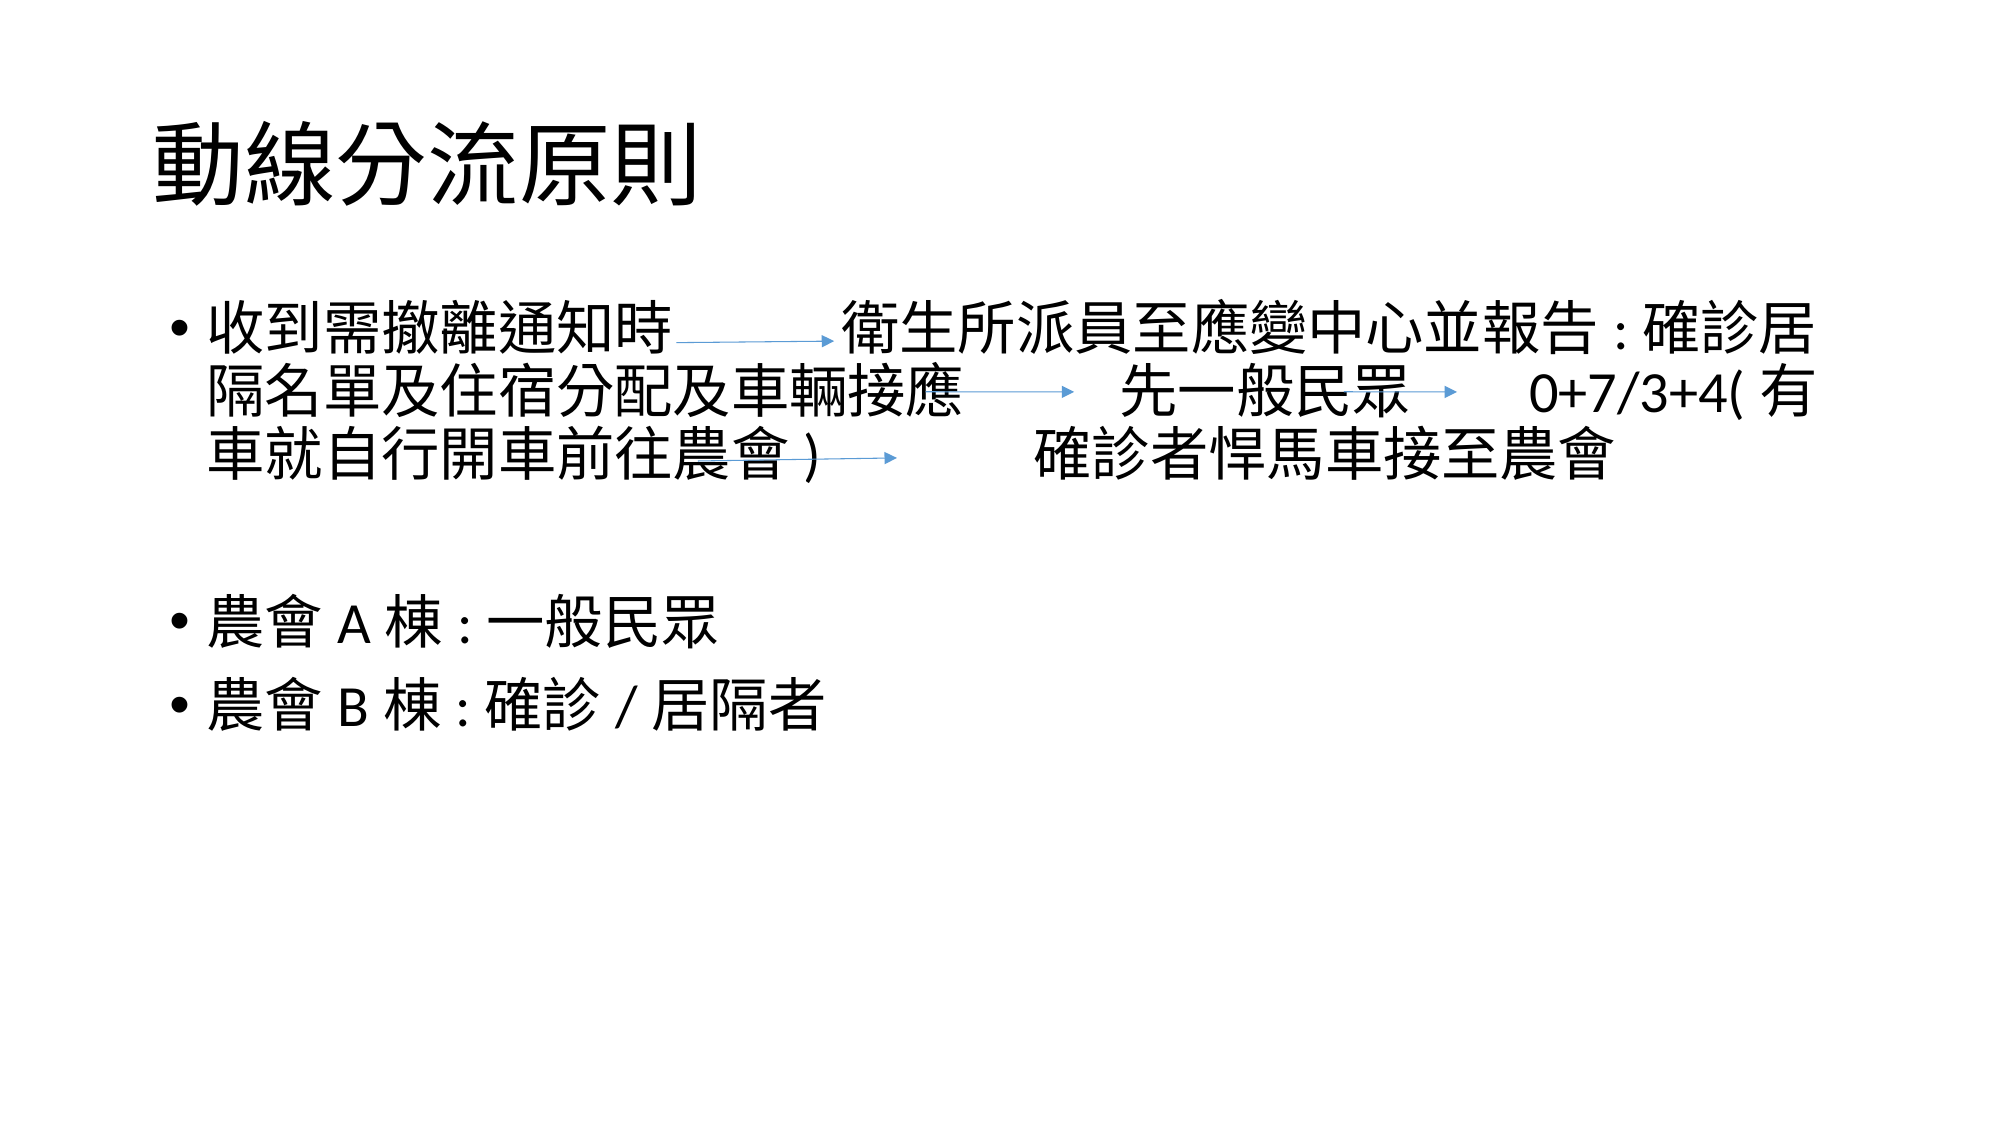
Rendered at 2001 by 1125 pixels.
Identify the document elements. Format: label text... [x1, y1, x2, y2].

title 動線分流原則 [137, 59, 1863, 278]
list 收到需撤離通知時 衛生所派員至應變中心並報告:確診居隔名單及住宿分配及車輛接應 先一般民眾 0+7/3+4(有車就自行開車前往農會) 確診者悍馬車接至農會 農會A棟:一般民眾 農會B棟:確診/居隔者 [154, 291, 1880, 1006]
